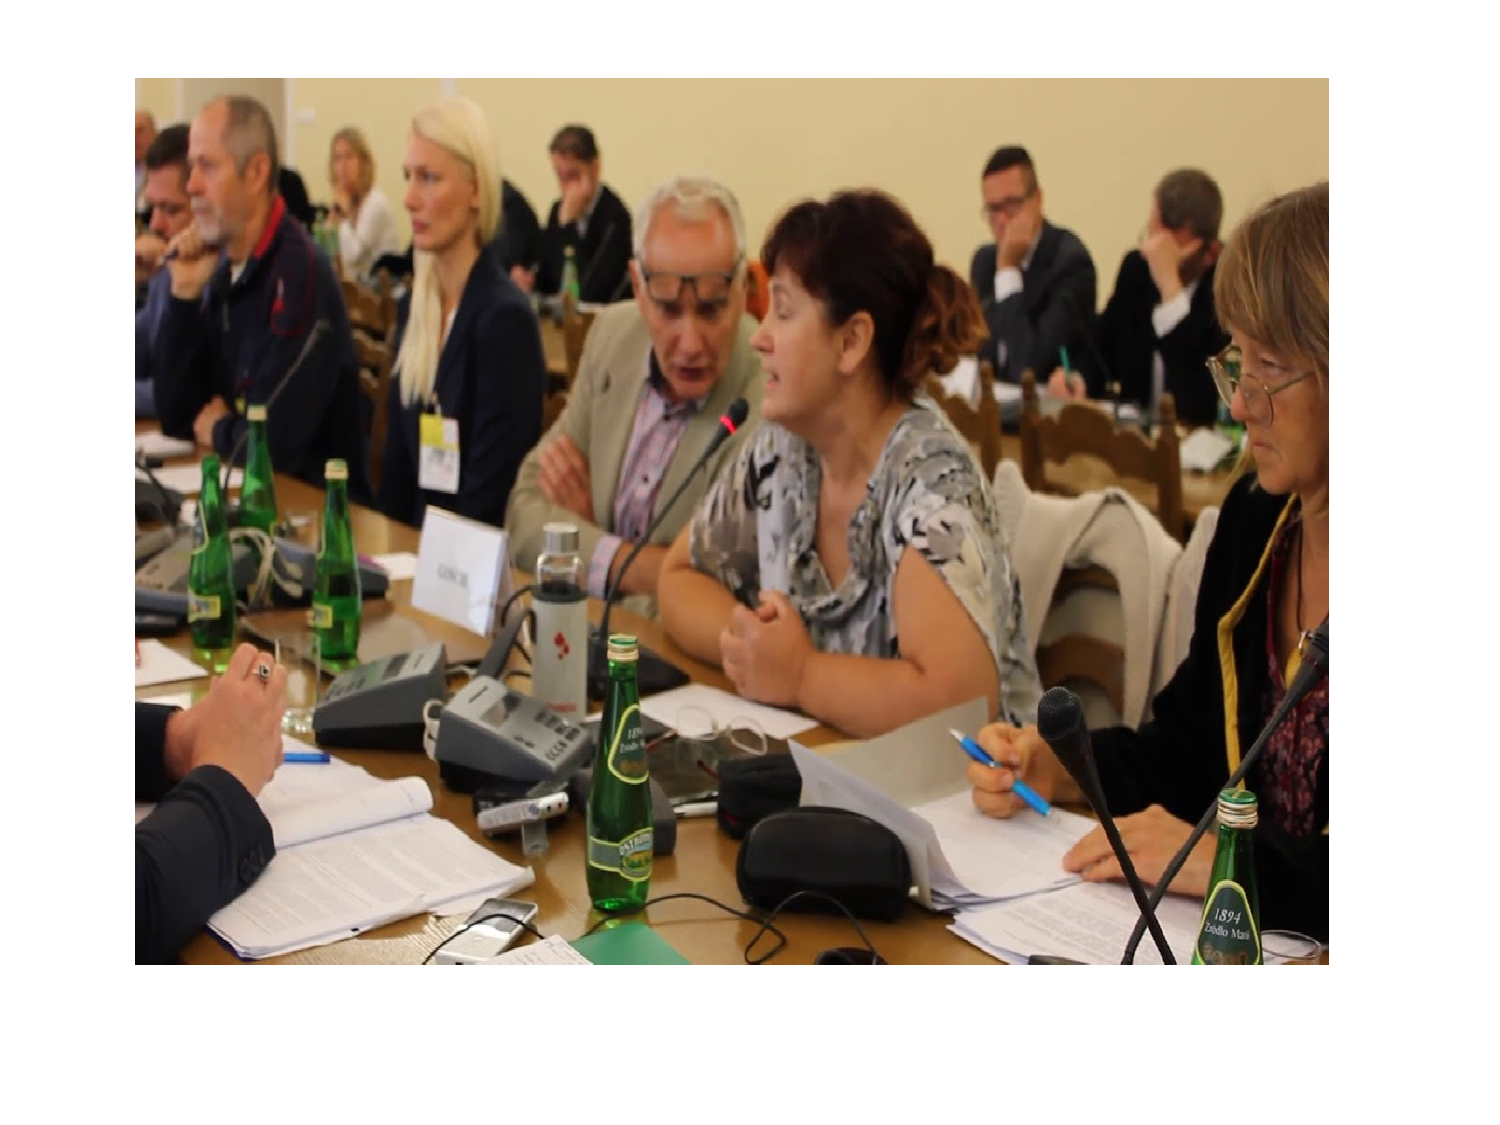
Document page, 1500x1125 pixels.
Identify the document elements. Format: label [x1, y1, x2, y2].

picture [135, 78, 1329, 965]
